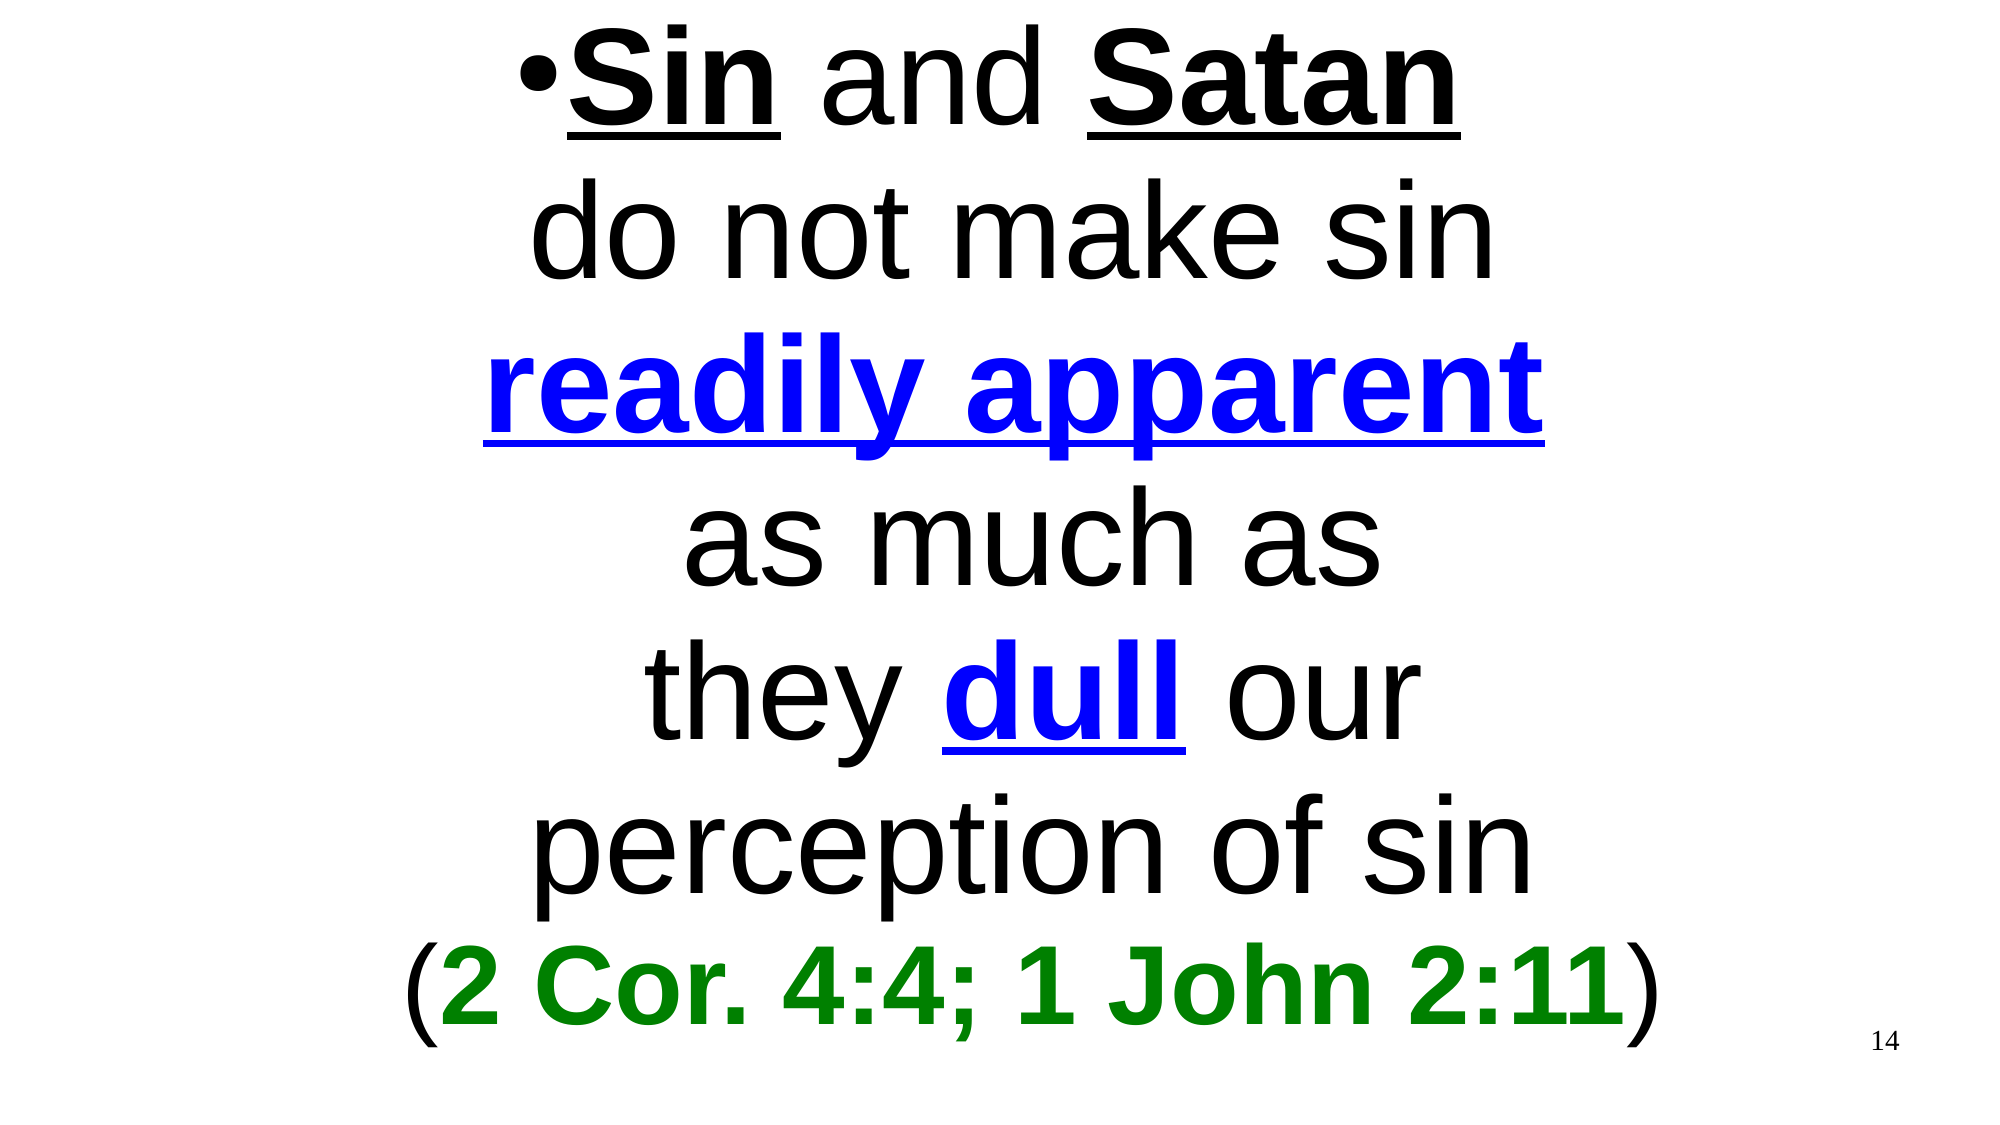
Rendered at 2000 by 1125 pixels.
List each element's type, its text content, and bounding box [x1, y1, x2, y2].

list Sin and Satan do not make sin readily apparent as much as they dull our perception of sin (2 Cor. 4:4; 1 John 2:11) [0, 0, 1996, 1123]
